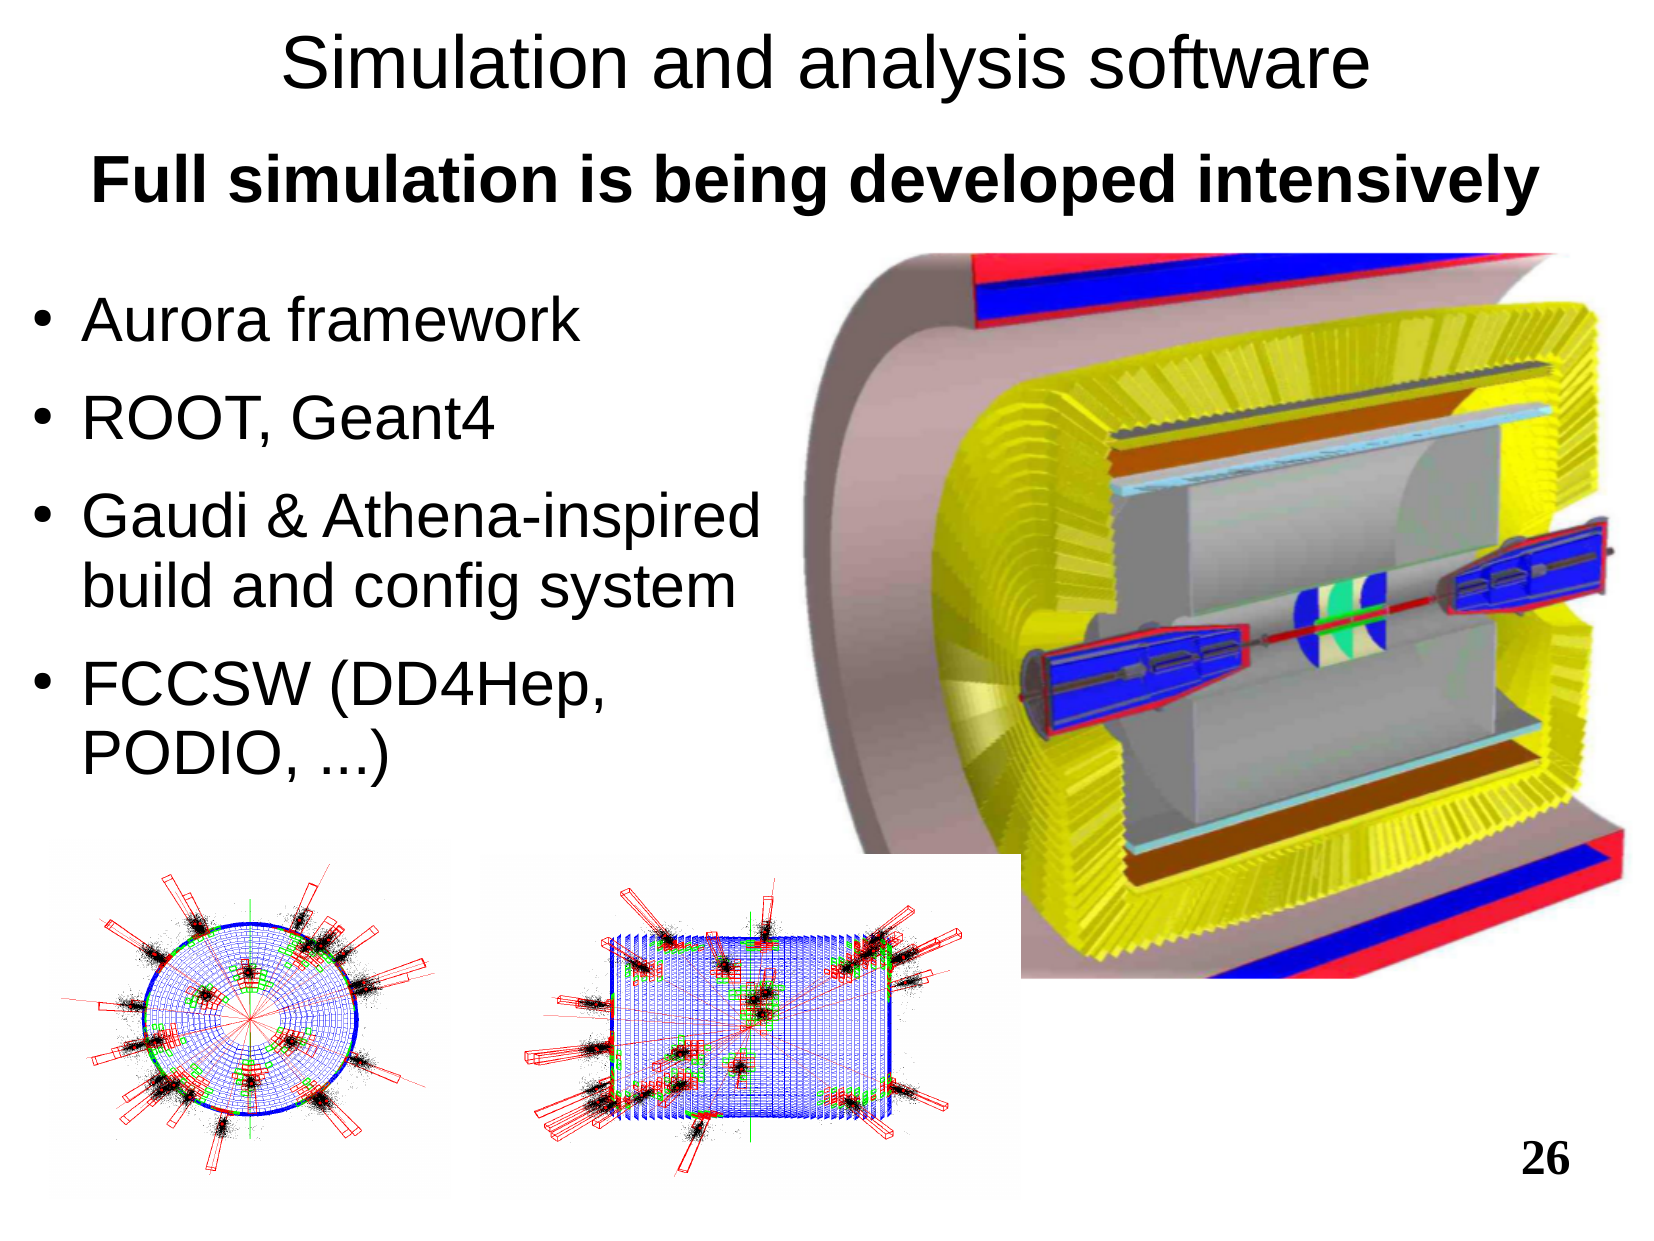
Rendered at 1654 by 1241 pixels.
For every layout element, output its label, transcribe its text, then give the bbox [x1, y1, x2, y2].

picture [49, 839, 451, 1199]
list Aurora framework ROOT, Geant4 Gaudi & Athena-inspired build and config system FCCSW (DD4Hep, PODIO, ...) [15, 285, 791, 790]
title Simulation and analysis software [82, 20, 1571, 105]
text_box Full simulation is being developed intensively [75, 135, 1561, 225]
picture [480, 244, 1636, 1201]
